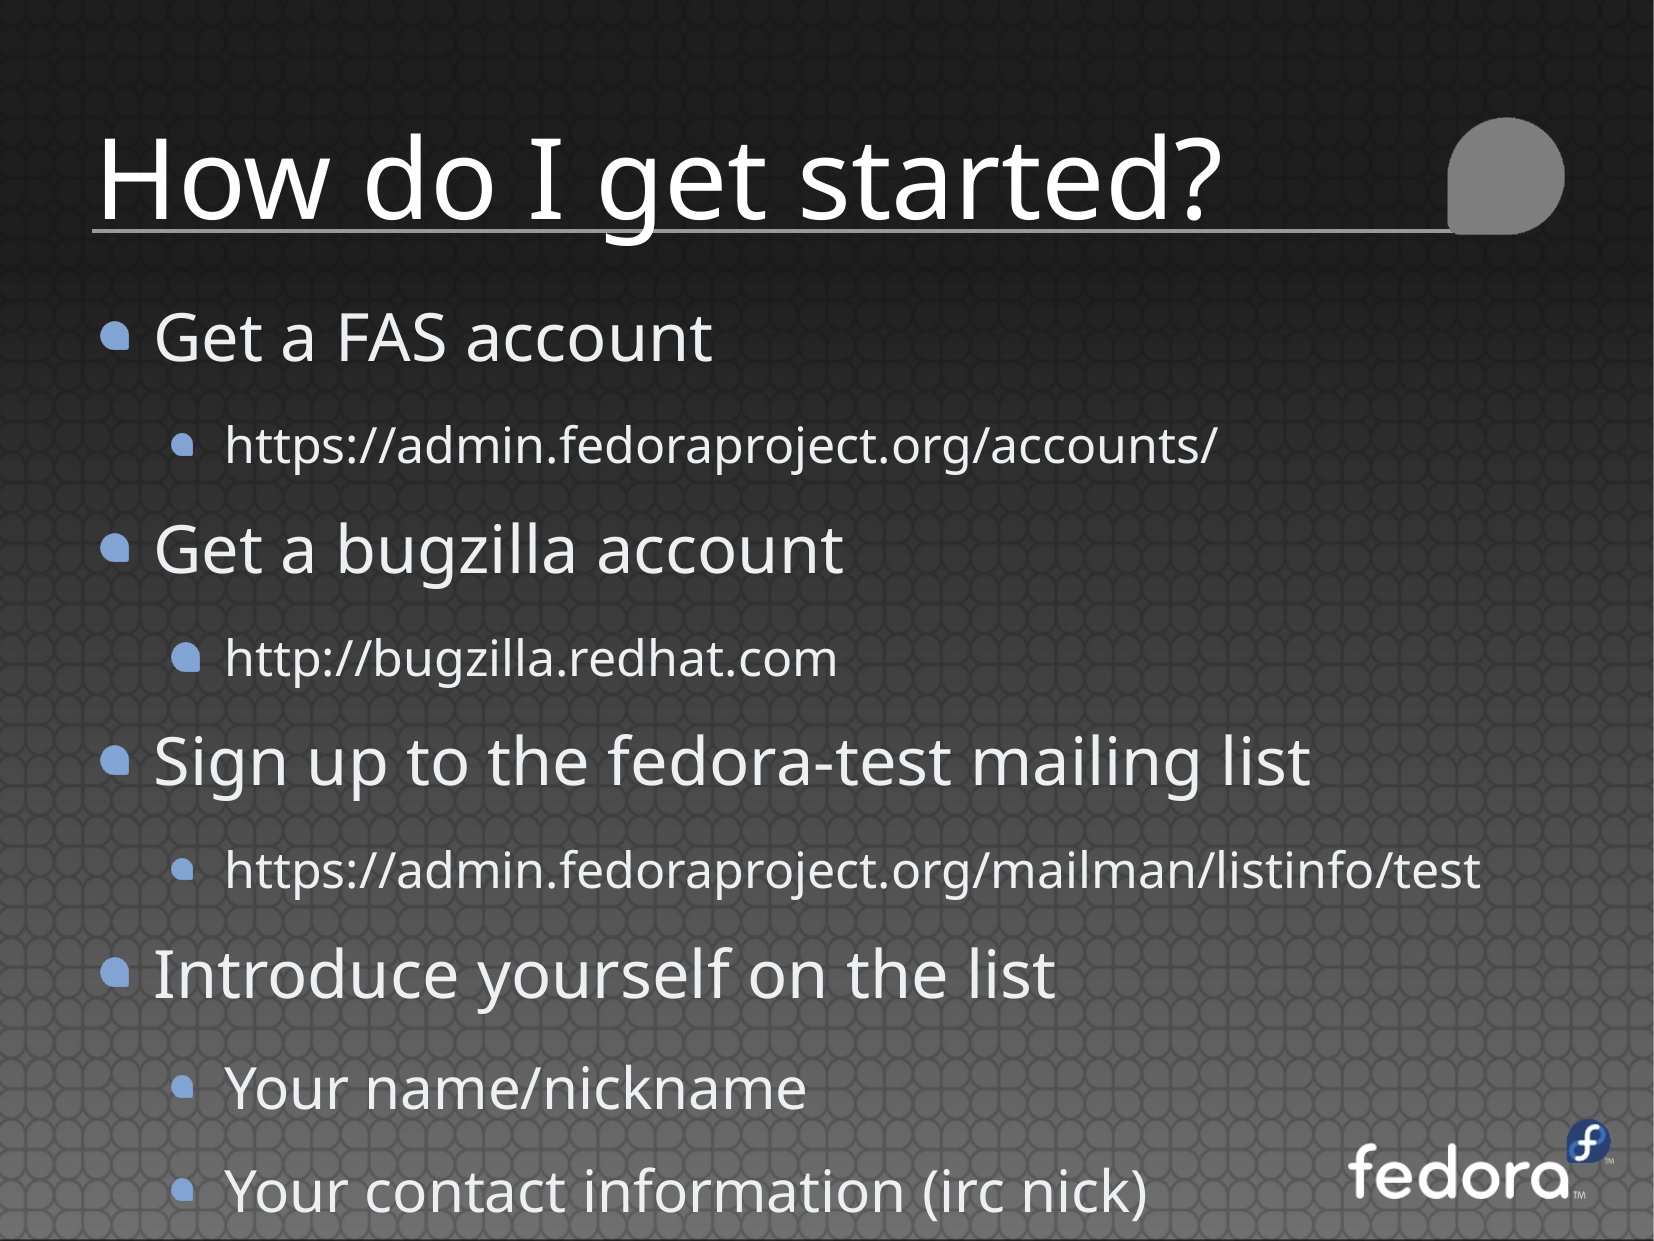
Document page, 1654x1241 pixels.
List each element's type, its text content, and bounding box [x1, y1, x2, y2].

list Get a FAS account https://admin.fedoraproject.org/accounts/ Get a bugzilla account http://bugzilla.redhat.com Sign up to the fedora-test mailing list https://admin.fedoraproject.org/mailman/listinfo/test Introduce yourself on the list Your name/nickname Your contact information (irc nick) Experience Interest [82, 290, 1571, 1241]
picture [0, 0, 1654, 1241]
title How do I get started? [94, 100, 1426, 251]
